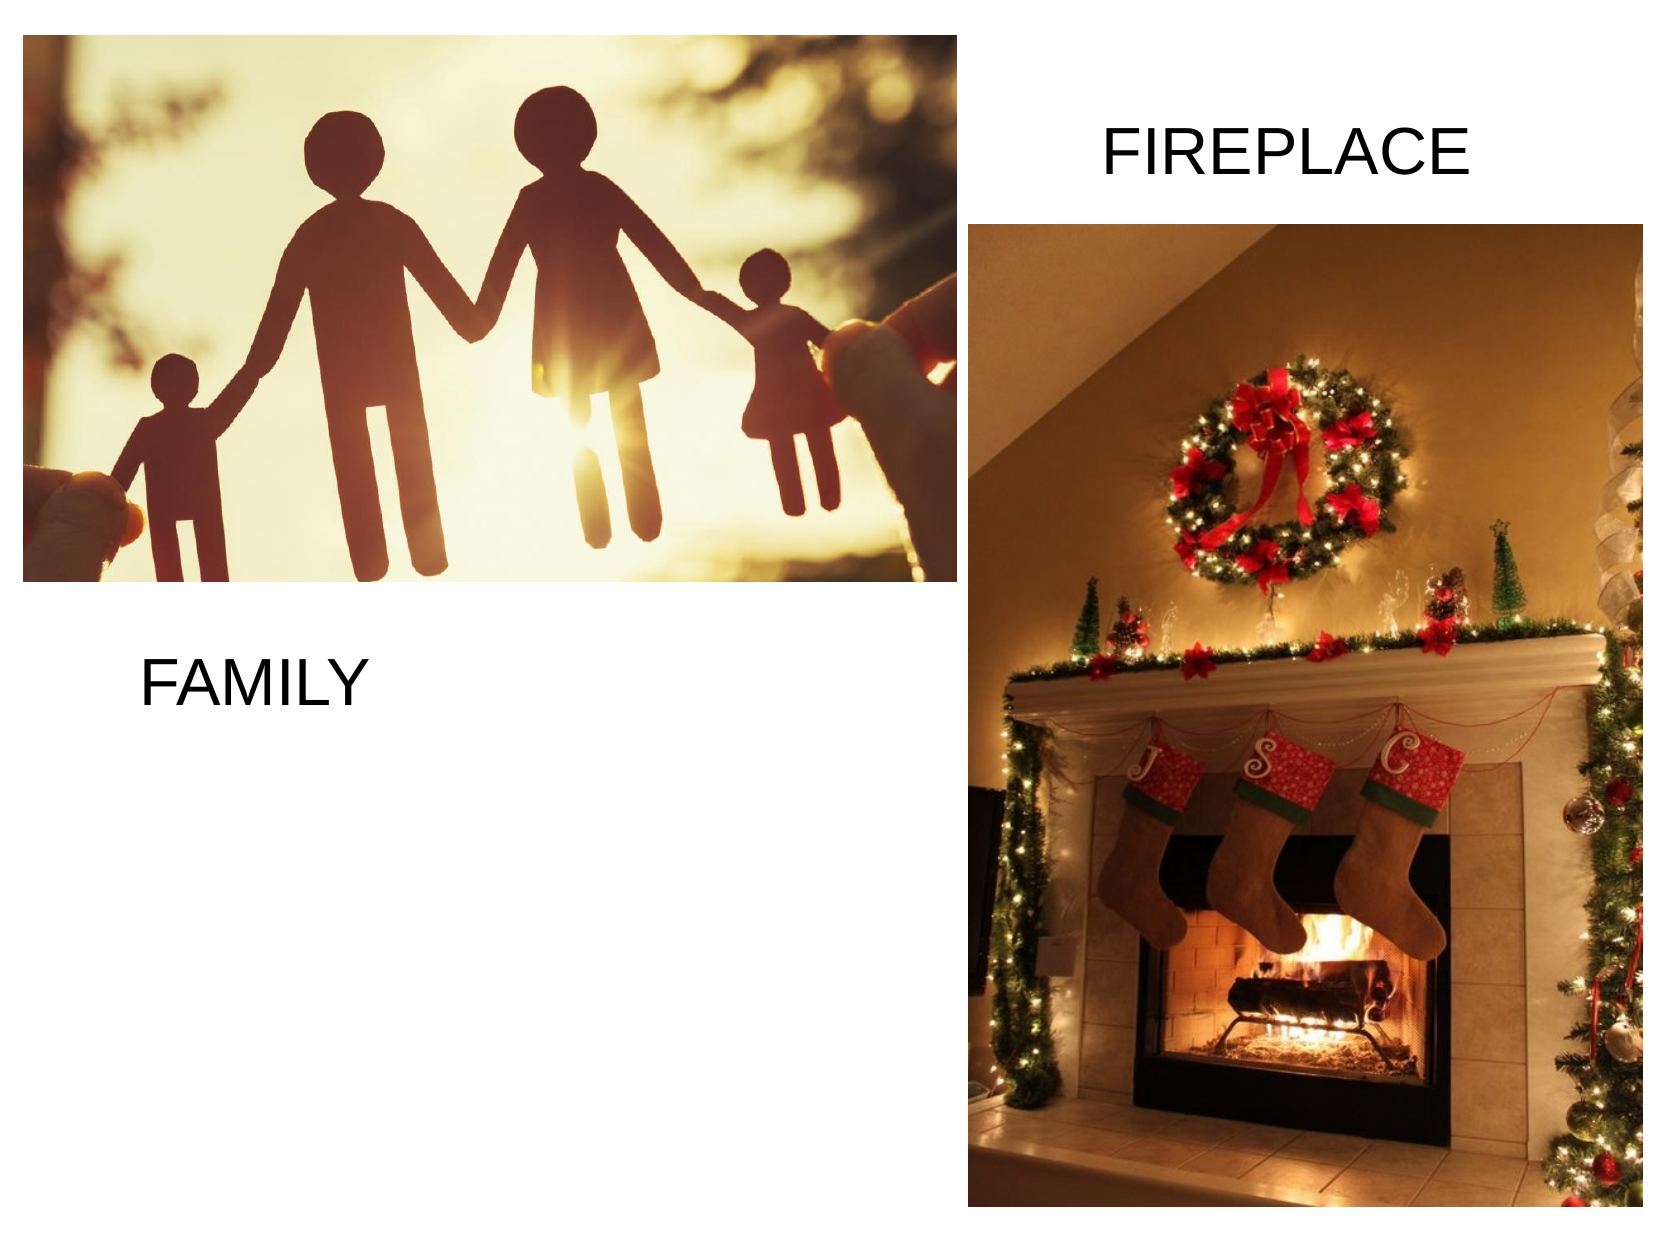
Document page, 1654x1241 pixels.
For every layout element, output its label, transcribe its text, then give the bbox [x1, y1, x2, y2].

picture [23, 35, 957, 582]
text_box FAMILY [124, 637, 591, 728]
text_box FIREPLACE [1086, 106, 1553, 196]
picture [968, 224, 1643, 1207]
